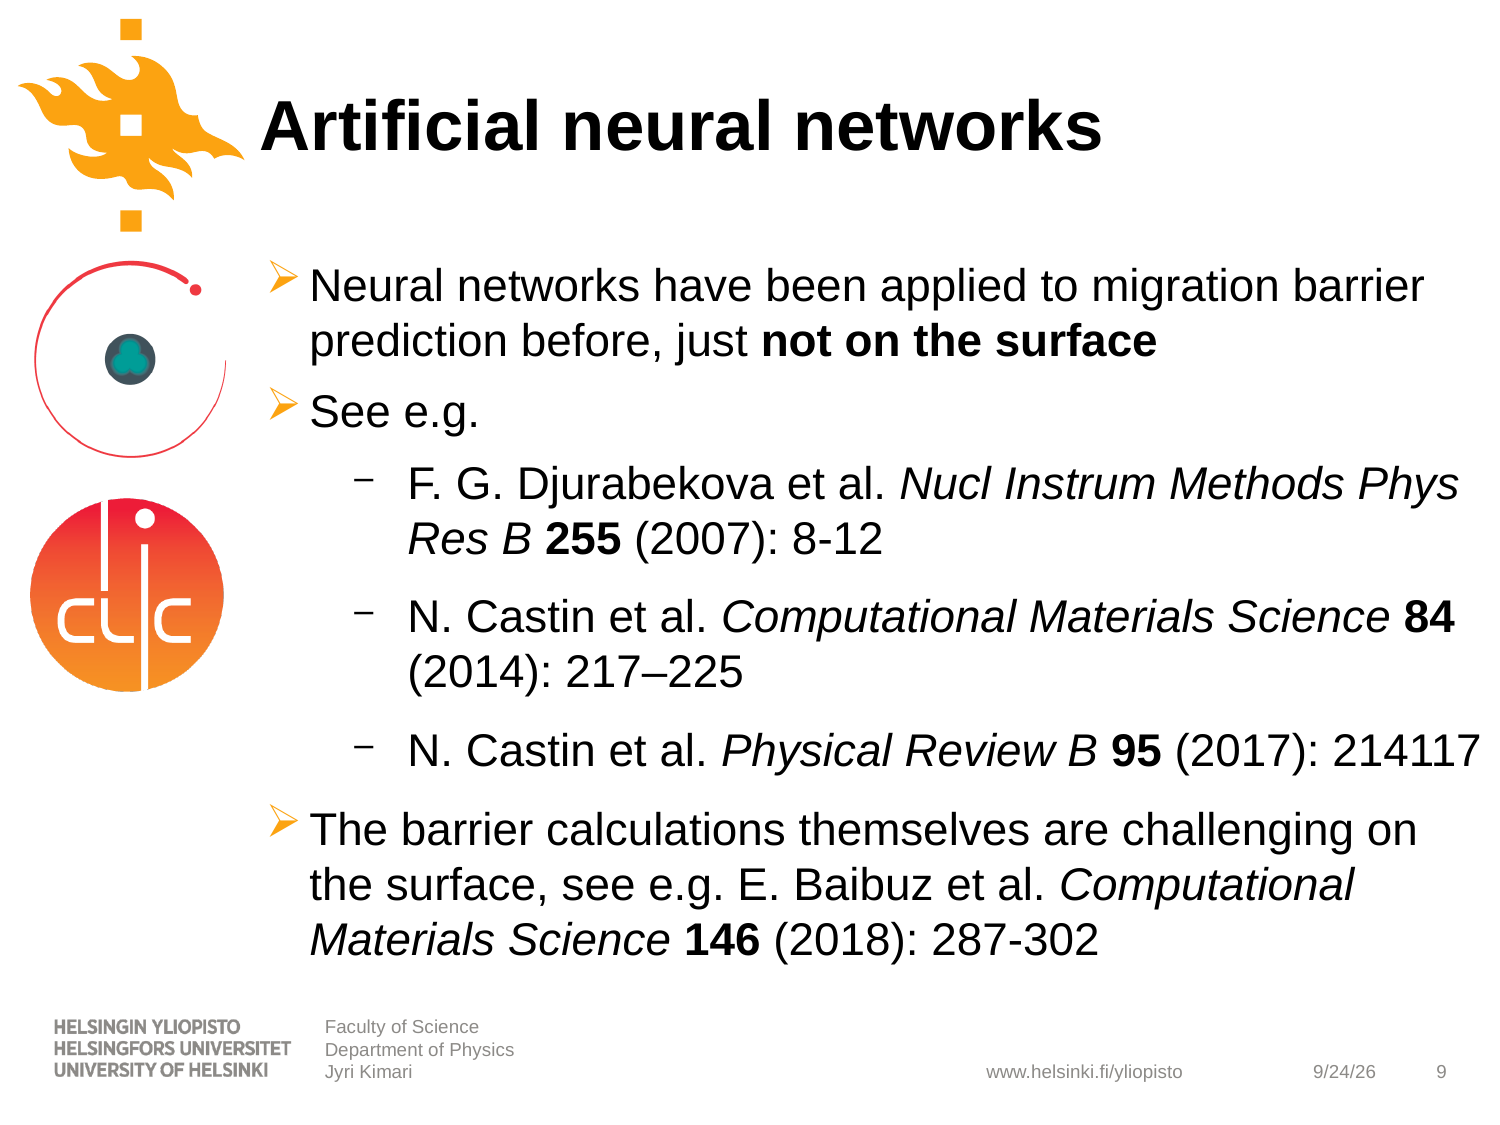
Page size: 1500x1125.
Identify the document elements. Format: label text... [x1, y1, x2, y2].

picture [53, 1017, 292, 1079]
slide_number 10 [1376, 1011, 1447, 1083]
list Neural networks have been applied to migration barrier prediction before, just not on the surface See e.g. F. G. Djurabekova et al. Nucl Instrum Methods Phys Res B 255 (2007): 8-12 N. Castin et al. Computational Materials Science 84 (2014): 217–225 N. Castin et al. Physical Review B 95 (2017): 214117 The barrier calculations themselves are challenging on the surface, see e.g. E. Baibuz et al. Computational Materials Science 146 (2018): 287-302 [265, 255, 1488, 988]
title Artificial neural networks [259, 30, 1447, 214]
footer Faculty of Science Department of Physics Jyri Kimari [324, 1011, 750, 1083]
slide_number 11/14/18 [1230, 1011, 1376, 1083]
picture [0, 255, 272, 740]
